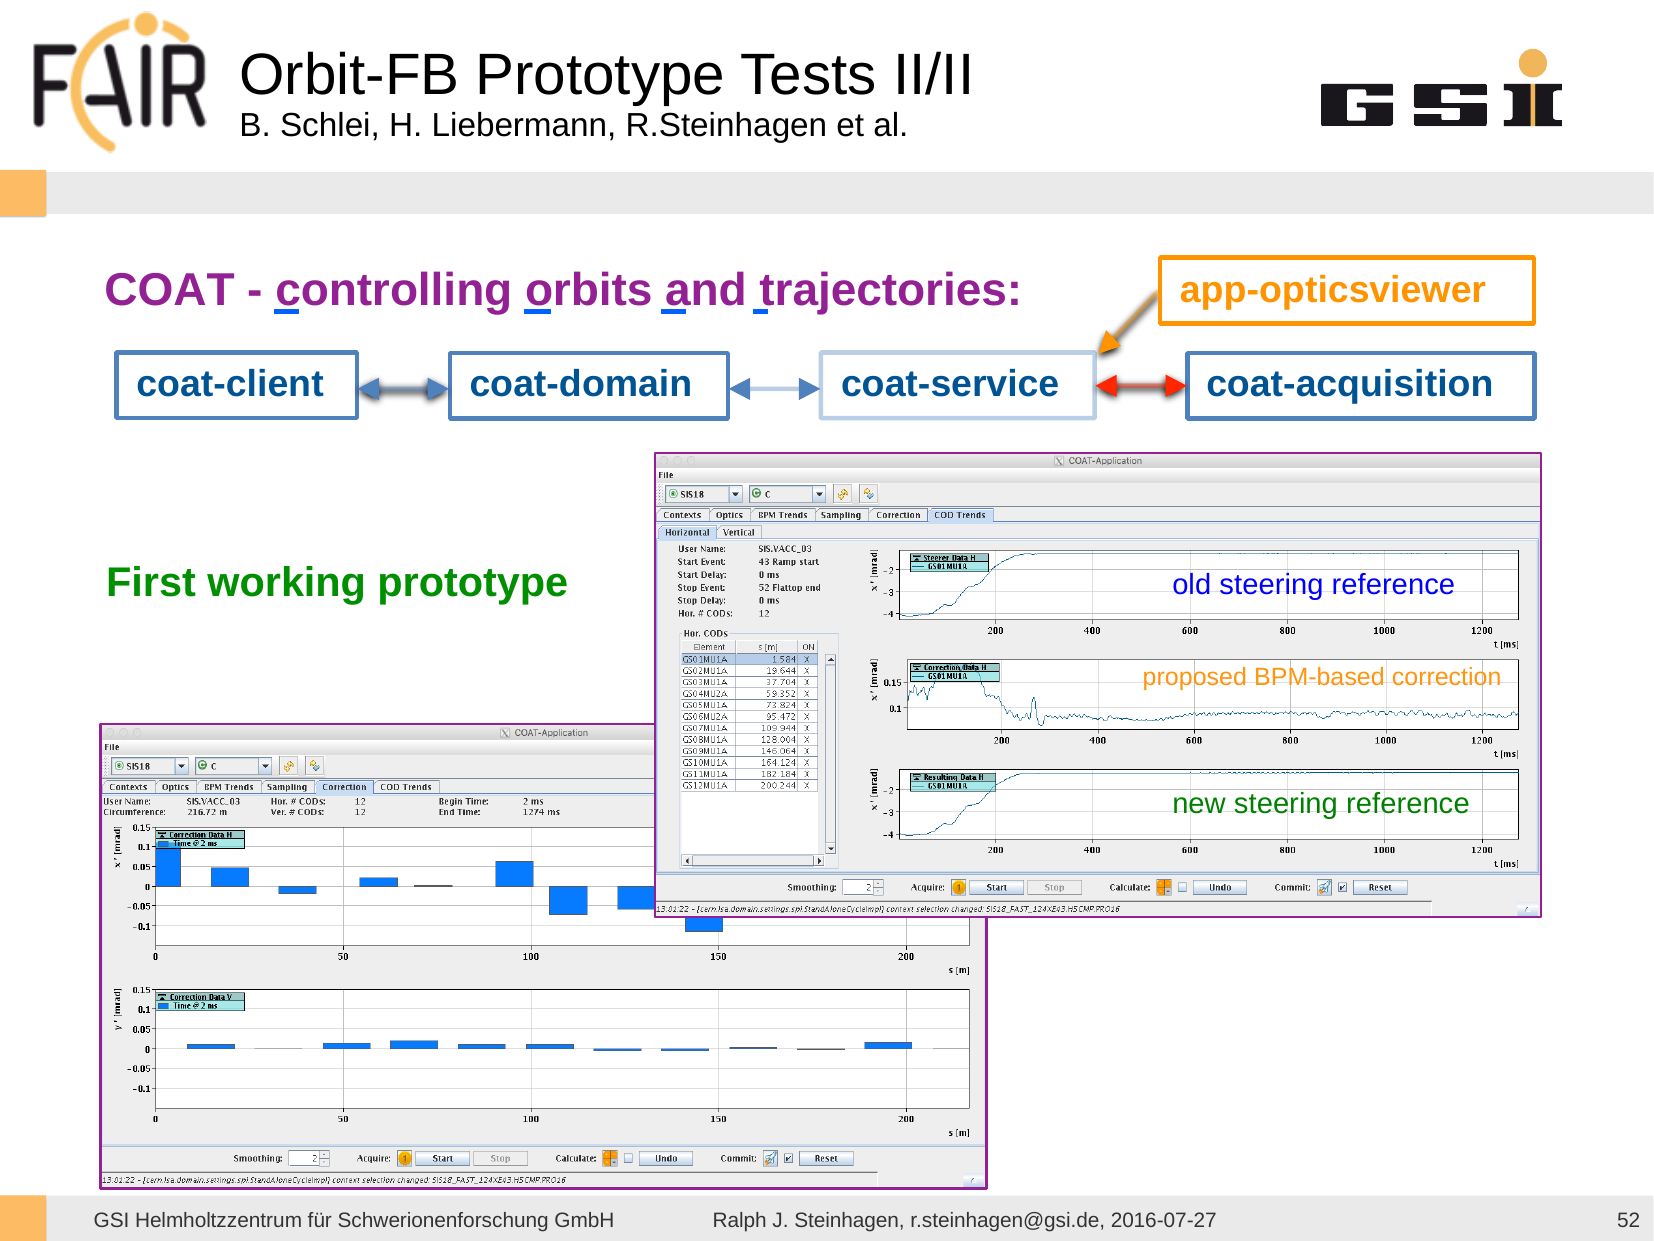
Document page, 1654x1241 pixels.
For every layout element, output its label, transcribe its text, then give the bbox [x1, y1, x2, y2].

picture [656, 454, 1540, 916]
text_box [1098, 330, 1122, 354]
text_box [357, 377, 379, 401]
text_box [1162, 260, 1532, 321]
text_box coat-client [136, 362, 356, 412]
text_box [1190, 355, 1532, 416]
text_box First working prototype [106, 559, 617, 611]
text_box [1165, 374, 1187, 397]
text_box [119, 355, 355, 416]
picture [722, 374, 827, 411]
text_box old steering reference [1157, 561, 1506, 609]
text_box [1095, 374, 1117, 397]
text_box new steering reference [1157, 779, 1506, 828]
text_box [798, 377, 821, 401]
picture [1081, 276, 1194, 408]
text_box app-opticsviewer [1180, 268, 1538, 317]
text_box [427, 377, 449, 401]
title Orbit-FB Prototype Tests II/II B. Schlei, H. Liebermann, R.Steinhagen et al. [239, 16, 1300, 169]
text_box coat-service [840, 362, 1096, 412]
text_box coat-domain [469, 362, 730, 412]
text_box [824, 355, 1092, 415]
text_box [452, 355, 726, 416]
text_box coat-acquisition [1206, 362, 1542, 412]
picture [33, 10, 207, 155]
picture [356, 374, 456, 411]
text_box proposed BPM-based correction [1127, 655, 1518, 736]
text_box [728, 377, 751, 401]
text_box COAT - controlling orbits and trajectories: [104, 264, 1113, 321]
picture [1319, 46, 1564, 129]
picture [102, 725, 985, 1187]
